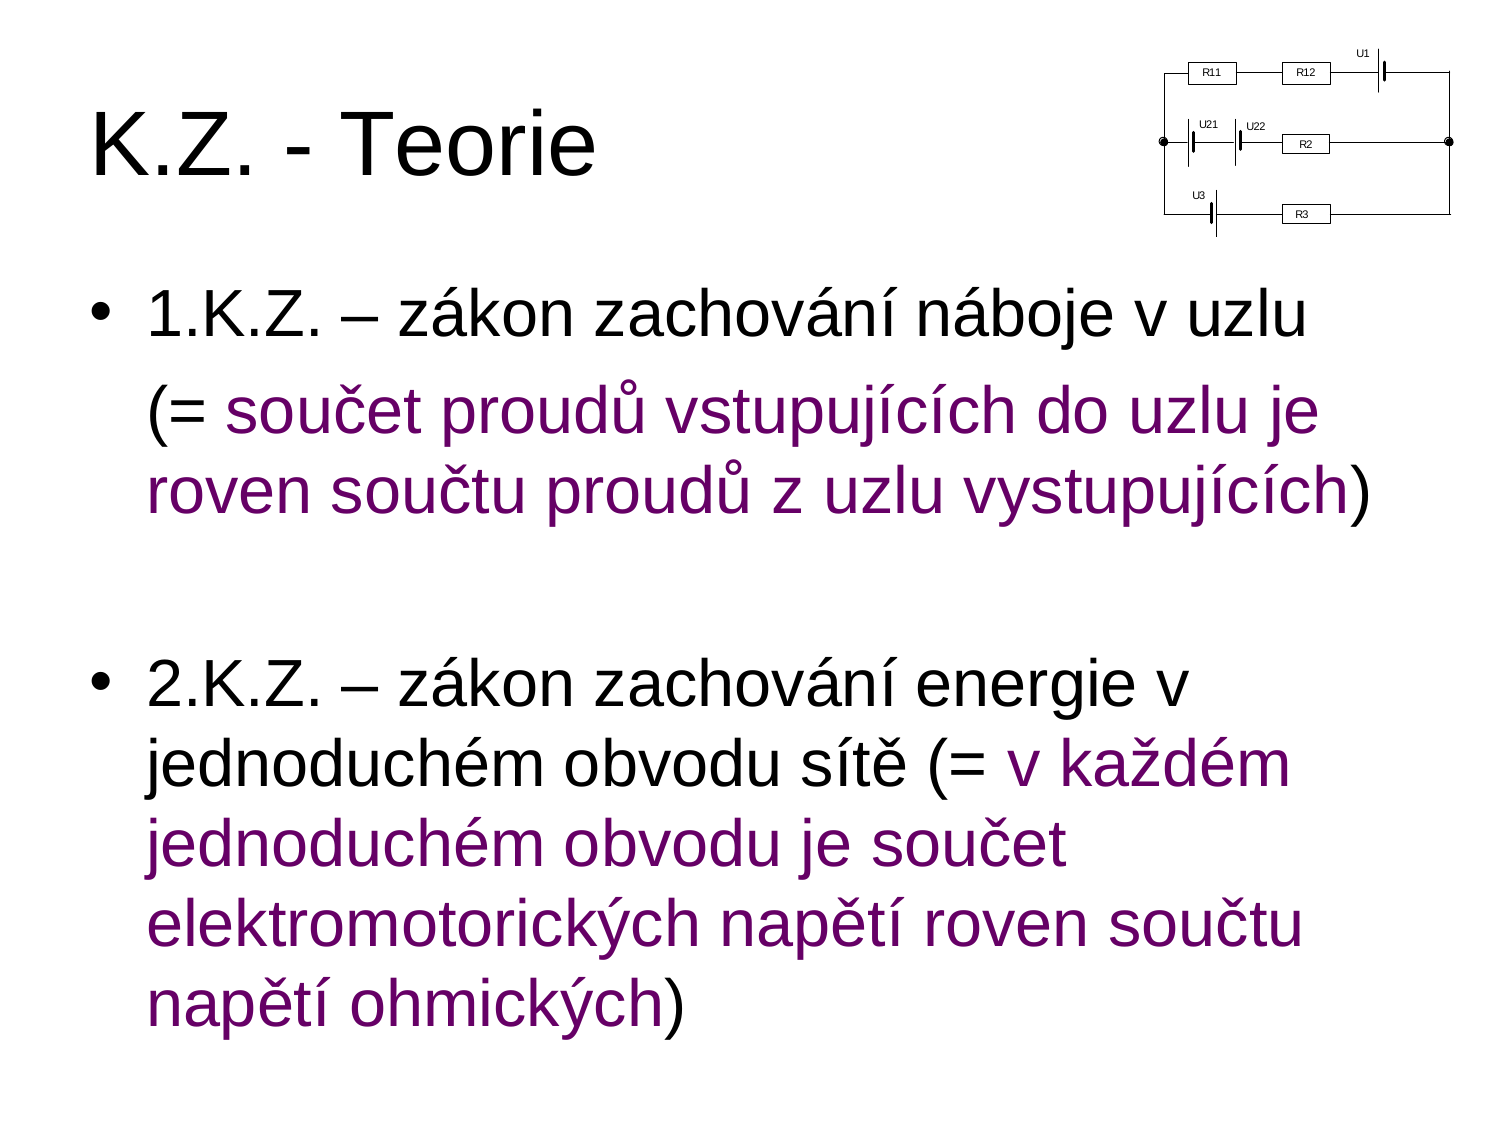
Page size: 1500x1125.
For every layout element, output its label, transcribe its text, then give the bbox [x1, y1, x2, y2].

chart [1116, 0, 1459, 238]
list 1.K.Z. – zákon zachování náboje v uzlu (= součet proudů vstupujících do uzlu je roven součtu proudů z uzlu vystupujících) 2.K.Z. – zákon zachování energie v jednoduchém obvodu sítě (= v každém jednoduchém obvodu je součet elektromotorických napětí roven součtu napětí ohmických) [75, 262, 1426, 1059]
title K.Z. - Teorie [74, 45, 1046, 233]
